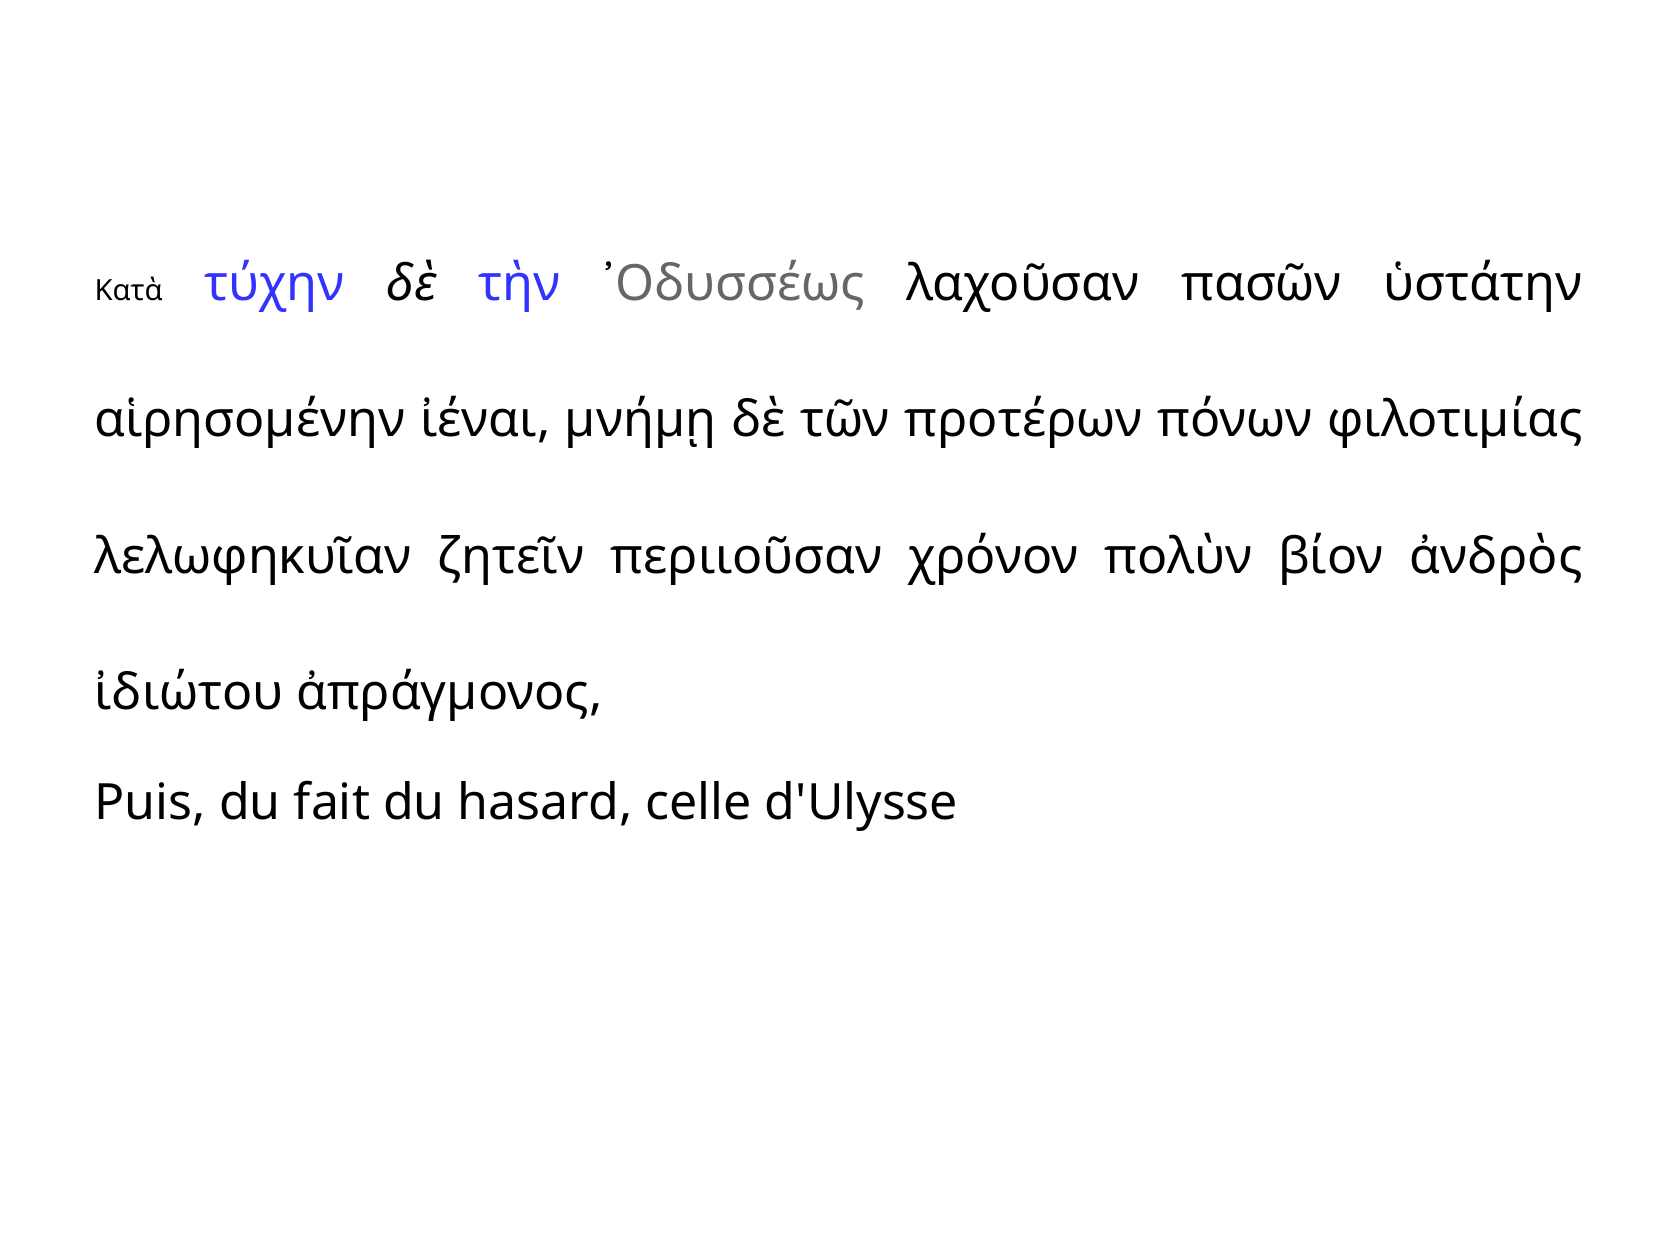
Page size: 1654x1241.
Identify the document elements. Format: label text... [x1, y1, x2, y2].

title Κατὰ τύχην δὲ τὴν ᾿Οδυσσέως λαχοῦσαν πασῶν ὑστάτην αἱρησομένην ἰέναι, μνήμῃ δὲ τῶν προτέρων πόνων φιλοτιμίας λελωφηκυῖαν ζητεῖν περιιοῦσαν χρόνον πολὺν βίον ἀνδρὸς ἰδιώτου ἀπράγμονος, [94, 192, 1583, 711]
list Puis, du fait du hasard, celle d'Ulysse [94, 732, 1583, 1155]
